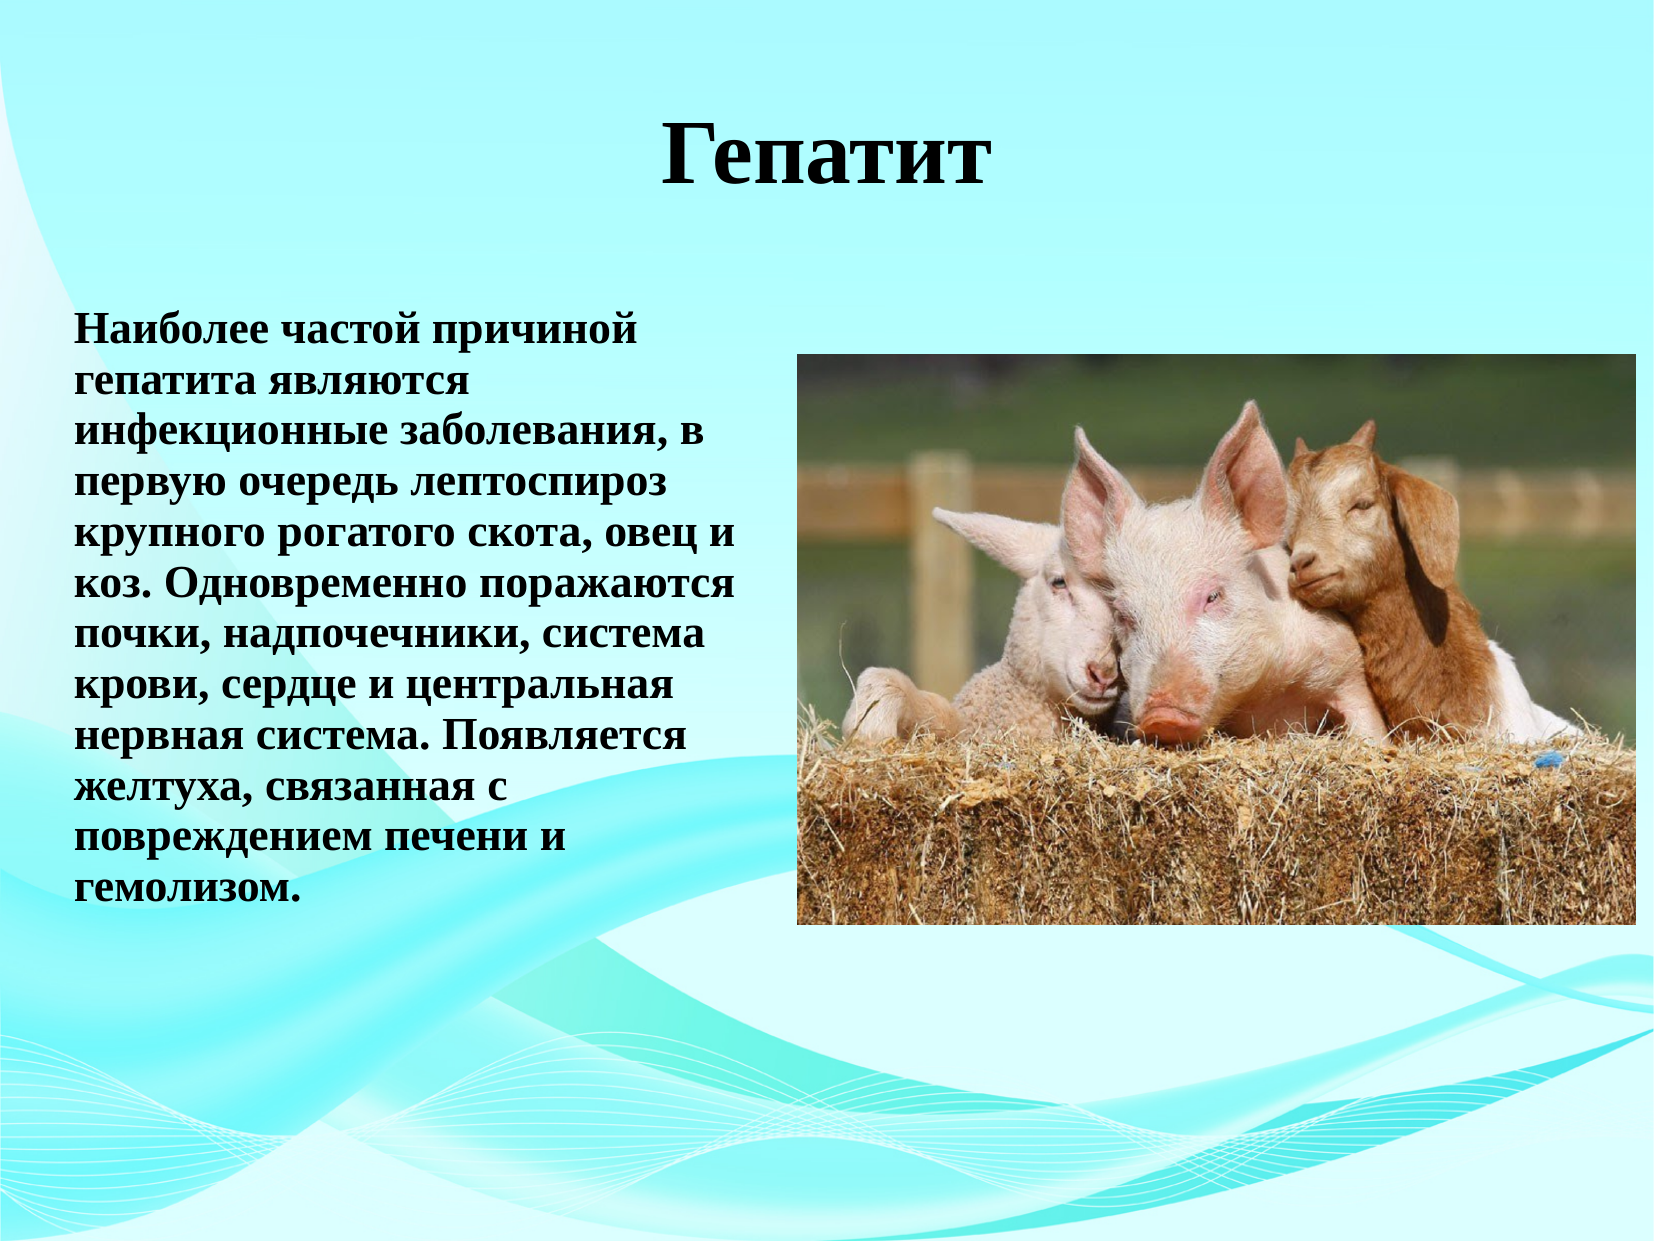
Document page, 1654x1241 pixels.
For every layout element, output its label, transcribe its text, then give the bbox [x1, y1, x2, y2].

text_box Наиболее частой причиной гепатита являются инфекционные заболевания, в первую очередь лептоспироз крупного рогатого скота, овец и коз. Одновременно поражаются почки, надпочечники, система крови, сердце и центральная нервная система. Появляется желтуха, связанная с повреждением печени и гемолизом. [59, 295, 768, 1152]
title Гепатит [82, 49, 1571, 257]
picture [0, 0, 1654, 1241]
